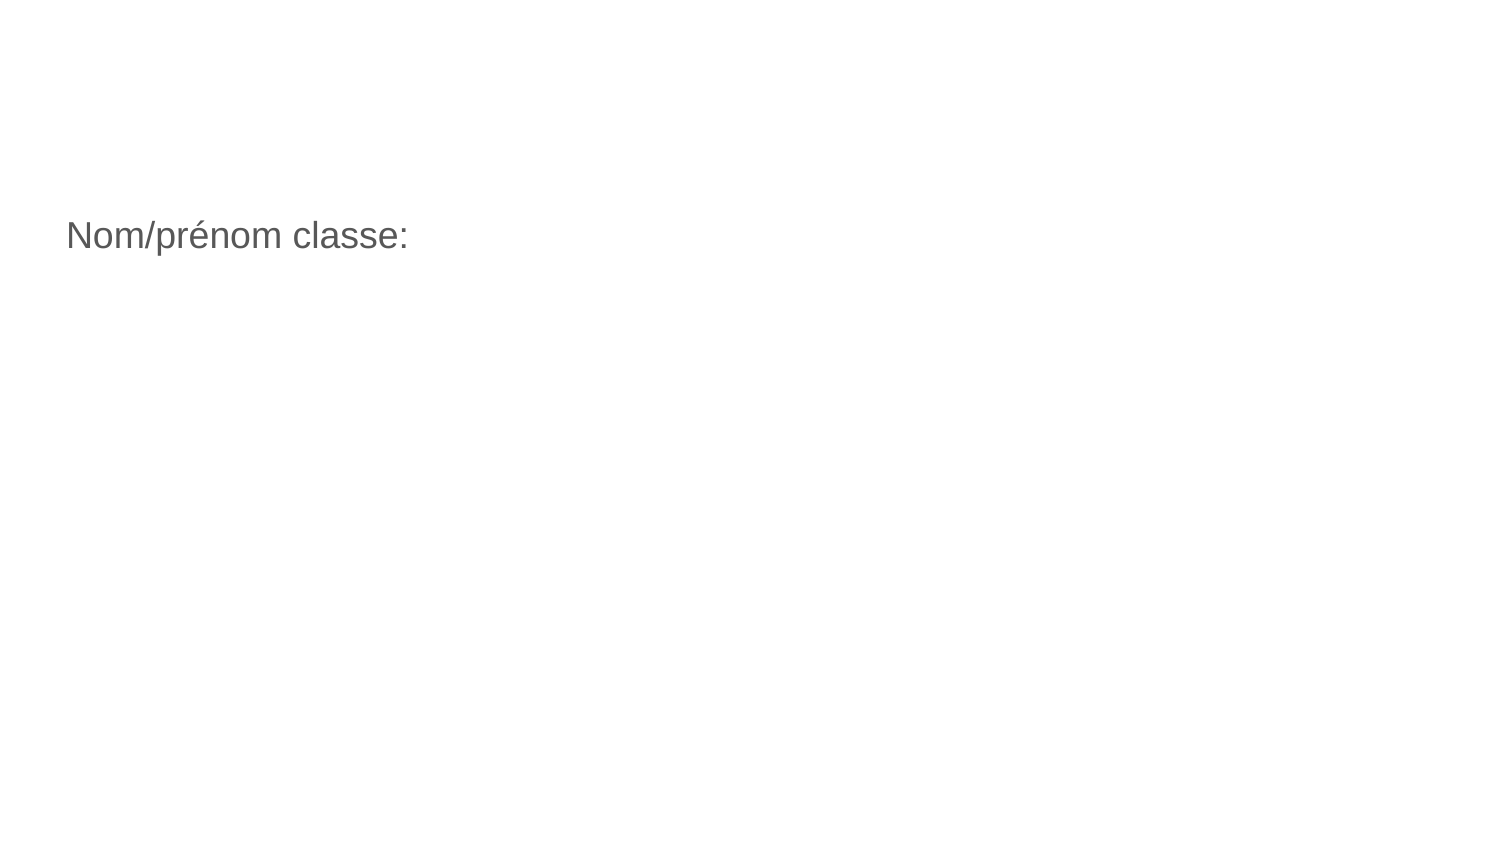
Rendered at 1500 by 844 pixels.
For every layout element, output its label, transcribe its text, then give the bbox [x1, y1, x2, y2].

list Nom/prénom classe: [51, 189, 1449, 750]
